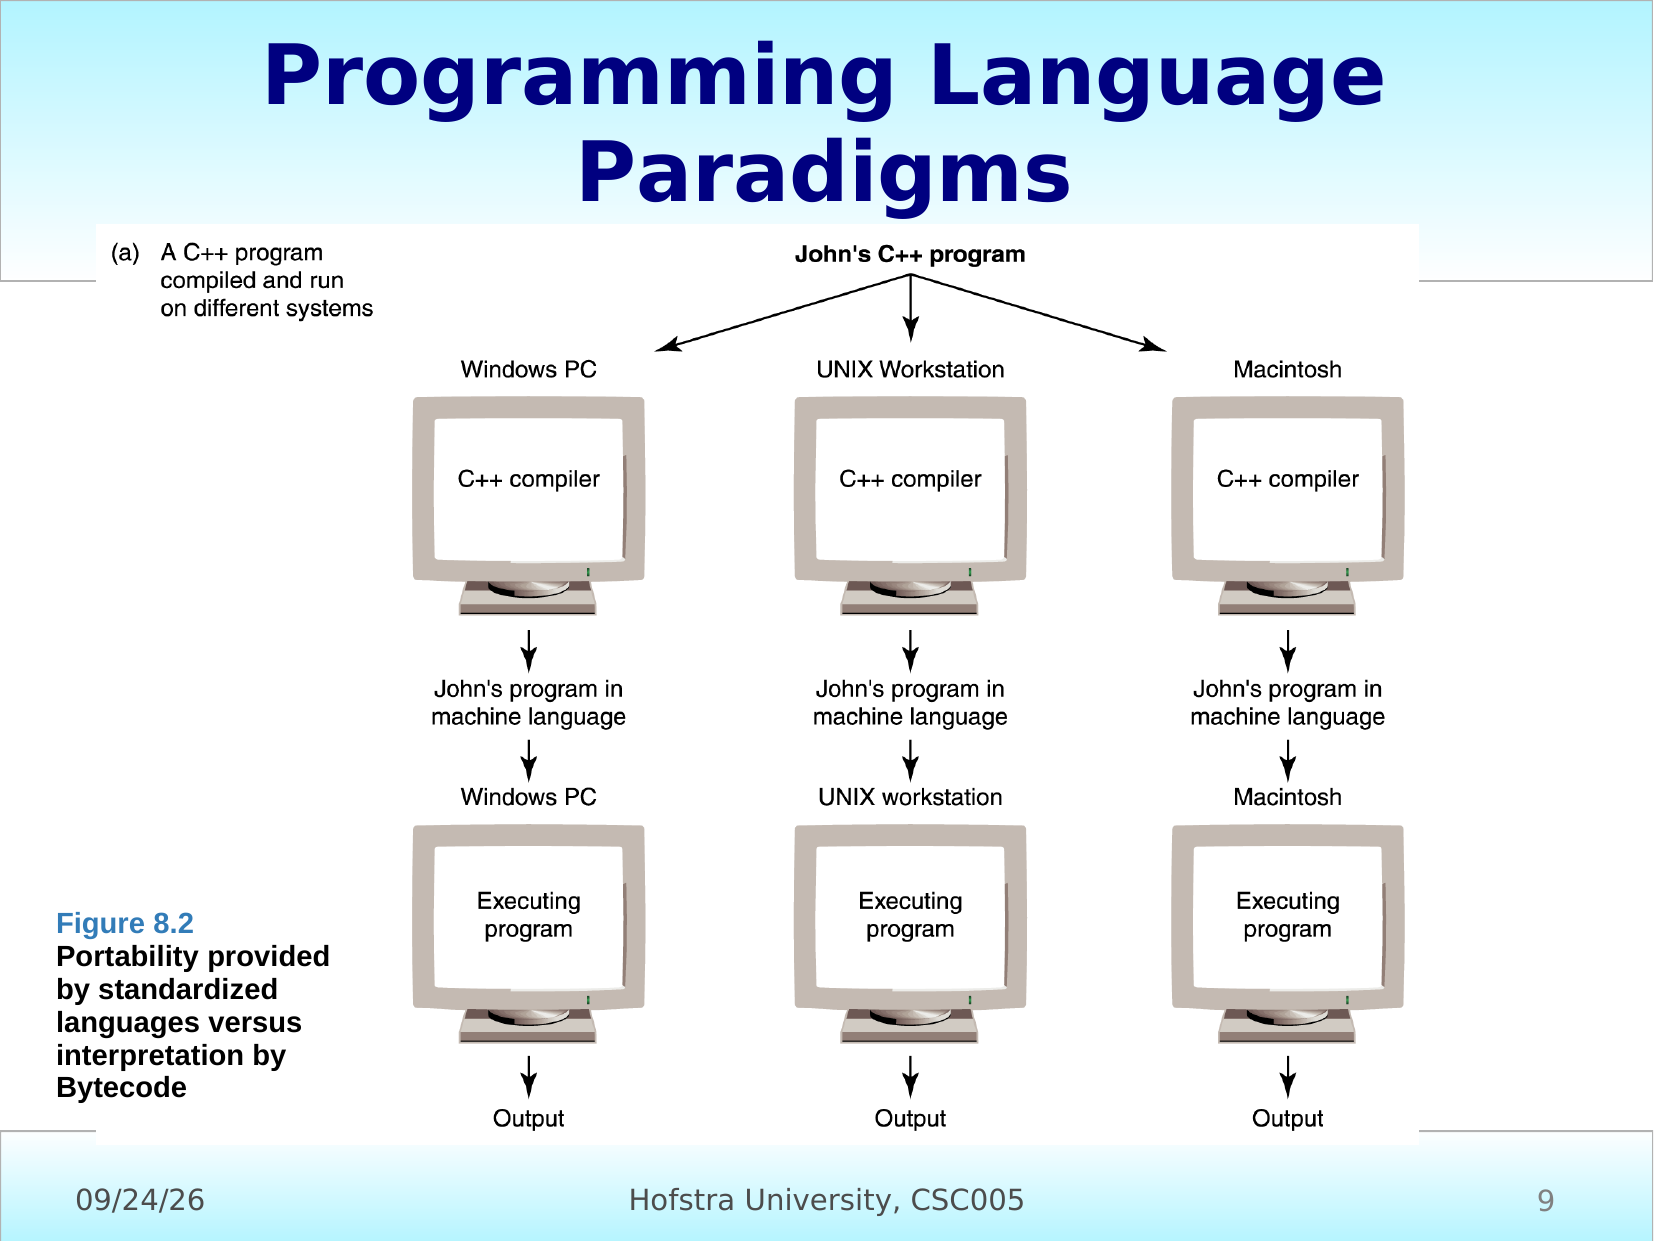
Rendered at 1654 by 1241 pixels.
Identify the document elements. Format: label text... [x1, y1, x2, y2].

text_box Figure 8.2 Portability provided by standardized languages versus interpretation by Bytecode [41, 899, 372, 1112]
title Programming Language Paradigms [37, 12, 1612, 237]
picture [96, 224, 1419, 1145]
